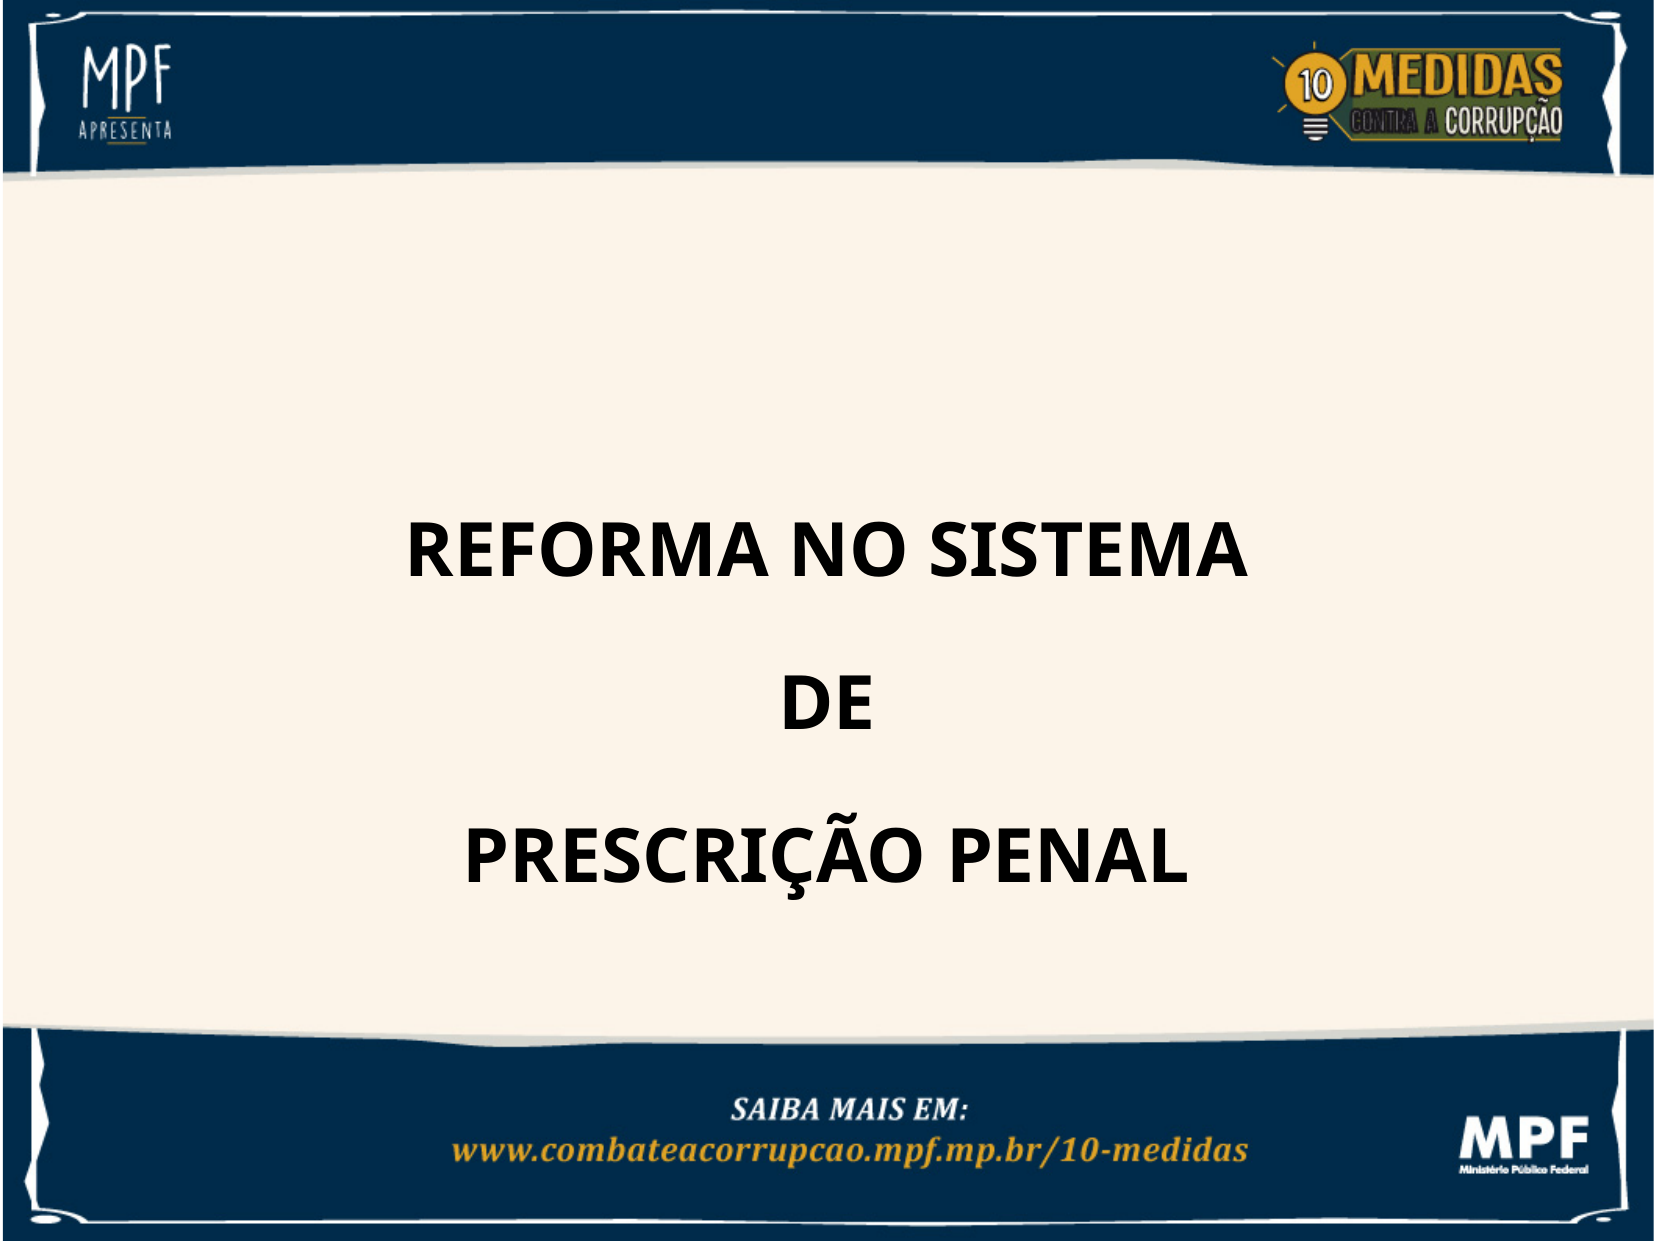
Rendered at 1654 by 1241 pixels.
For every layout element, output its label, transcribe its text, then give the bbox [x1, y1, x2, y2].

picture [2, 0, 1654, 1241]
text_box REFORMA NO SISTEMA DE PRESCRIÇÃO PENAL [44, 437, 1610, 804]
